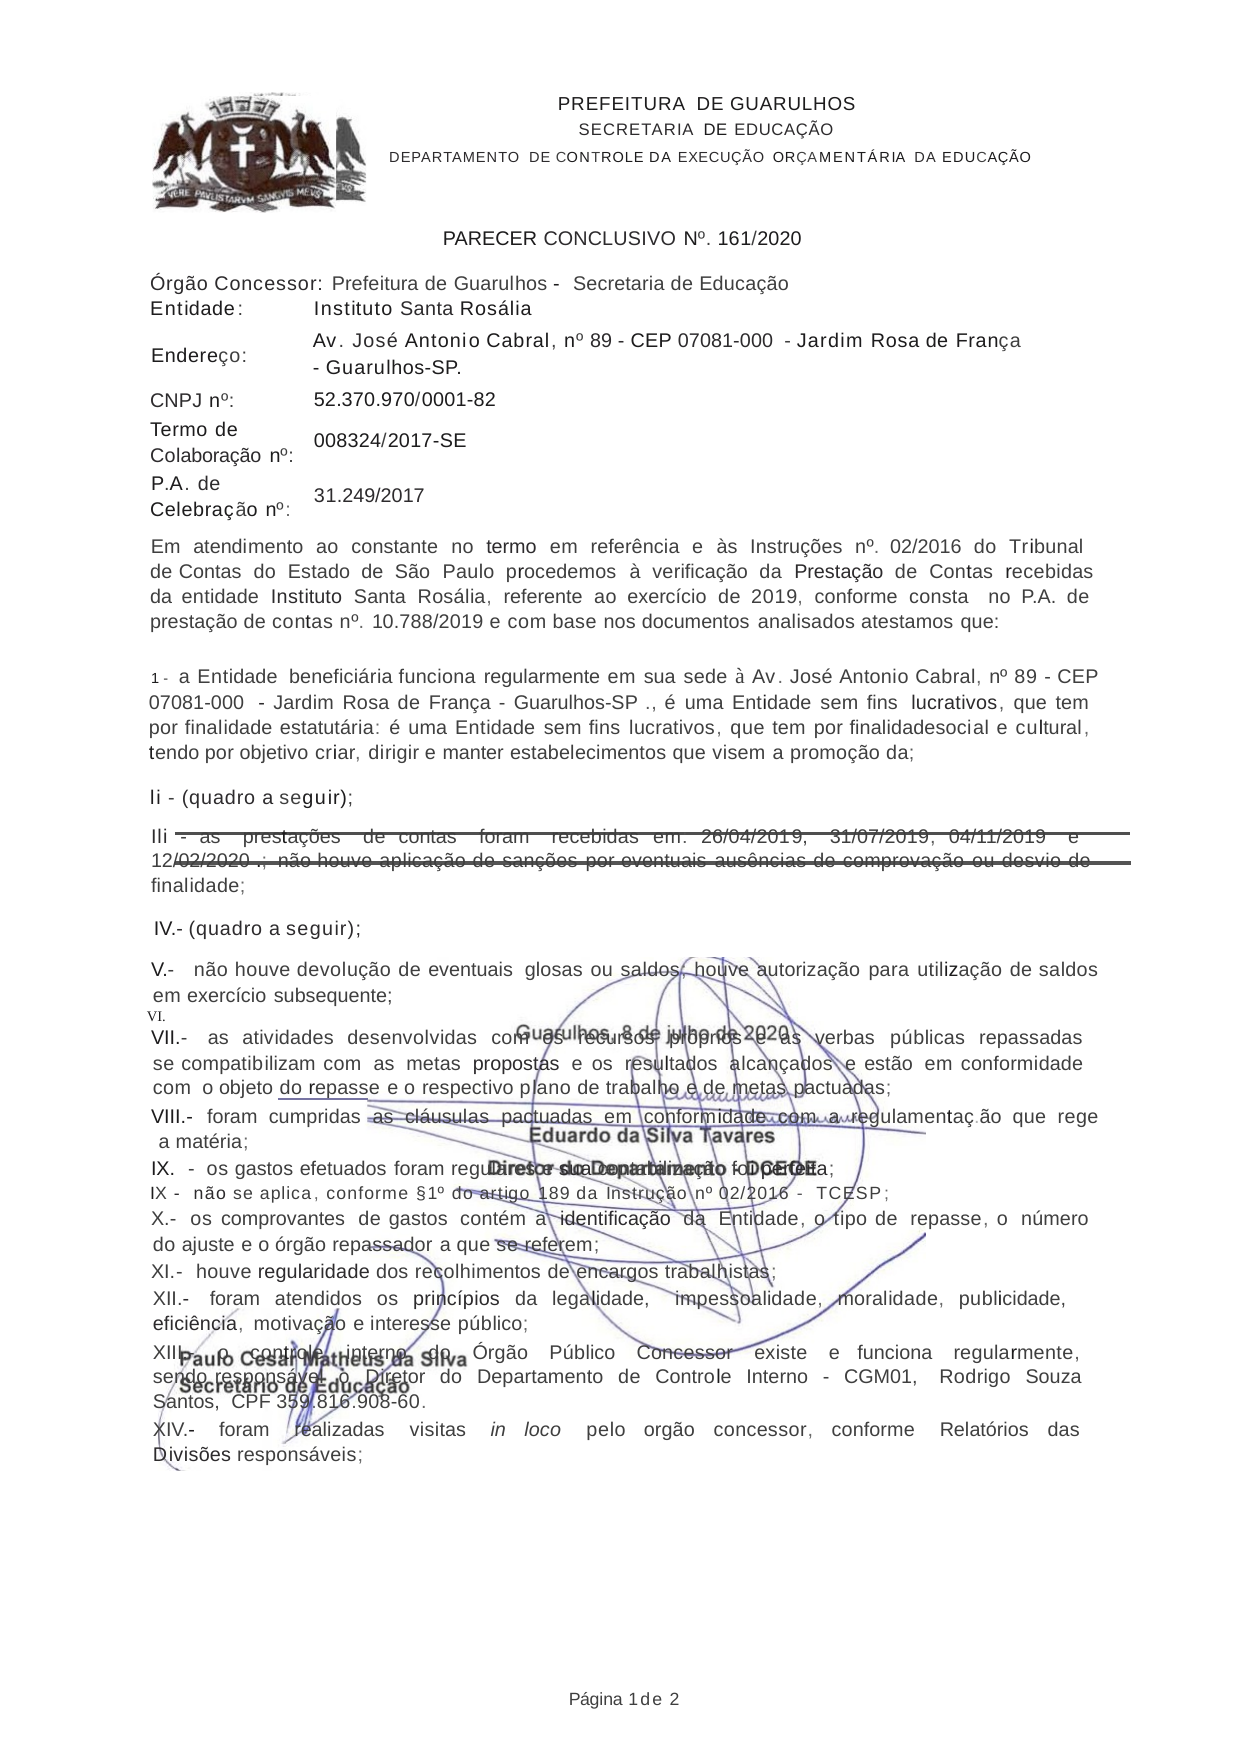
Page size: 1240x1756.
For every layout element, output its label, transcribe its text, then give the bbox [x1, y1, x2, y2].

text_box 008324/2017-SE [311, 427, 470, 452]
text_box PREFEITURA DE GUARULHOS SECRETARIA DE EDUCAÇÃO DEPARTAMENTO DE CONTROLE DA EXECUÇÃO ORÇAMENTÁRIA DA EDUCAÇÃO [382, 91, 1038, 166]
text_box Página 1de 2 [566, 1688, 682, 1710]
text_box 31.249/2017 [311, 482, 429, 507]
text_box Endereço: [148, 342, 252, 367]
text_box [152, 96, 336, 212]
text_box Em atendimento ao constante no termo em referência e às Instruções nº. 02/2016 do Tribunal de Contas do Estado de São Paulo procedemos à verificação da Prestação de Contas recebidas da entidade Instituto Santa Rosália, referente ao exercício de 2019, conforme consta no P.A. de prestação de contas nº. 10.788/2019 e com base nos documentos analisados atestamos que: 1 - a Entidade beneficiária funciona regularmente em sua sede à Av. José Antonio Cabral, nº 89 - CEP 07081-000 - Jardim Rosa de França - Guarulhos-SP ., é uma Entidade sem fins lucrativos, que tem por finalidade estatutária: é uma Entidade sem fins lucrativos, que tem por finalidadesocial e cultural, tendo por objetivo criar, dirigir e manter estabelecimentos que visem a promoção da; li - (quadro a seguir); Ili - as prestações de contas foram recebidas em: 26/04/2019, 31/07/2019, 04/11/2019 e 12/02/2020 .; não houve aplicação de sanções por eventuais ausências de comprovação ou desvio de finalidade; - (quadro a seguir); - não houve devolução de eventuais glosas ou saldos; houve autorização para utilização de saldos em exercício subsequente; - as atividades desenvolvidas com os recursos próprios e as verbas públicas repassadas se compatibilizam com as metas propostas e os resultados alcançados e estão em conformidade com o objeto do repasse e o respectivo plano de trabalho e de metas pactuadas; - foram cumpridas as cláusulas pactuadas em conformidade com a regulamentaç.ão que rege a matéria; - os gastos efetuados foram regulares e sua contabilização foi perfeita; IX - não se aplica, conforme §1º do artigo 189 da Instrução nº 02/2016 - TCESP; - os comprovantes de gastos contém a identificação da Entidade, o tipo de repasse, o número do ajuste e o órgão repassador a que se referem; - houve regularidade dos recolhimentos de encargos trabalhistas; - foram atendidos os princípios da legalidade, impessoalidade, moralidade, publicidade, eficiência, motivação e interesse público; - o controle interno do Órgão Público Concessor existe e funciona regularmente, sendo responsável o Diretor do Departamento de Controle Interno - CGM01, Rodrigo Souza Santos, CPF 359.816.908-60. - foram realizadas visitas in loco pelo orgão concessor, conforme Relatórios das Divisões responsáveis; [146, 532, 1102, 1439]
text_box CNPJ nº: Termo de Colaboração nº: P.A. de Celebração nº: [147, 387, 297, 521]
text_box PARECER CONCLUSIVO Nº. 161/2020 Órgão Concessor: Prefeitura de Guarulhos - Secretaria de Educação [147, 225, 809, 294]
text_box Entidade: [147, 295, 248, 320]
text_box Instituto Santa Rosália Av. José Antonio Cabral, nº 89 - CEP 07081-000 - Jardim Rosa de França - Guarulhos-SP. 52.370.970/0001-82 [310, 295, 1030, 411]
